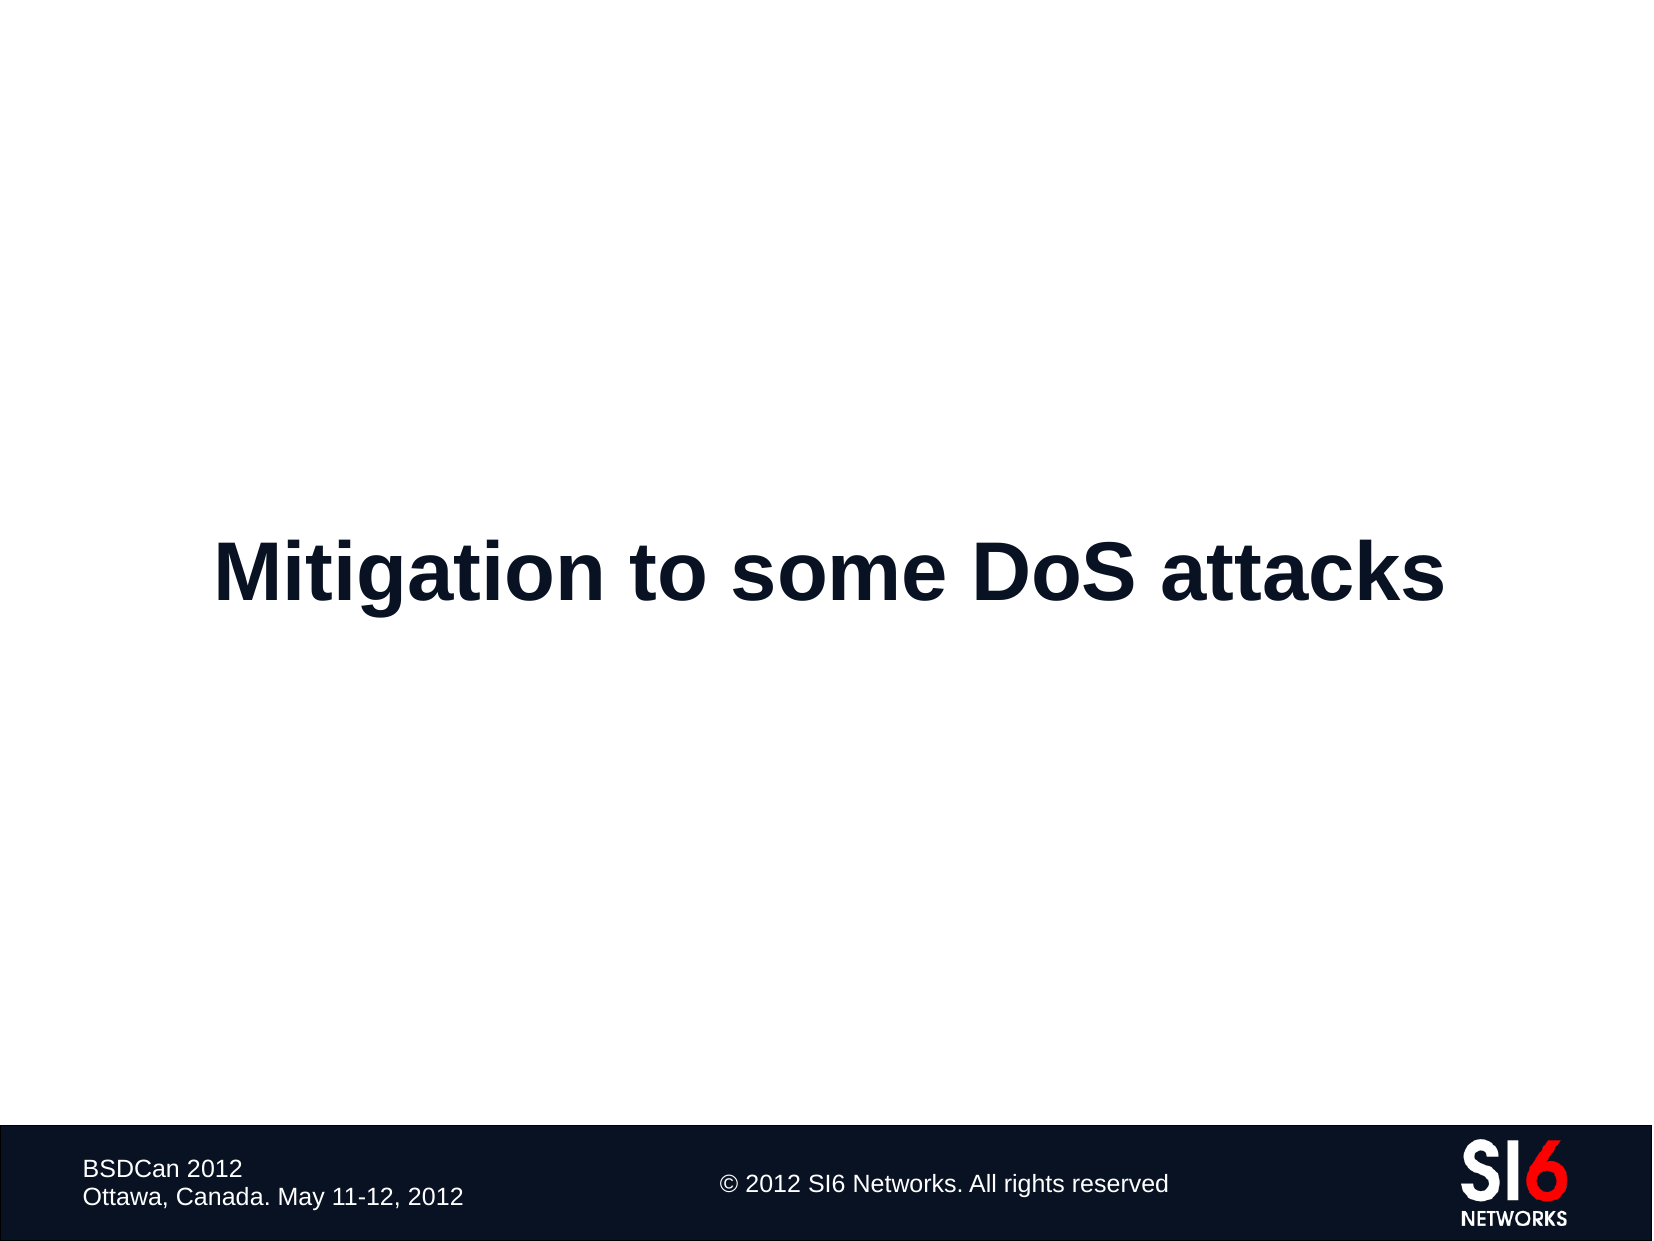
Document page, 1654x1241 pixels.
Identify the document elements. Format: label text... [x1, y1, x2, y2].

picture [1461, 1139, 1567, 1226]
title Mitigation to some DoS attacks [86, 467, 1576, 676]
